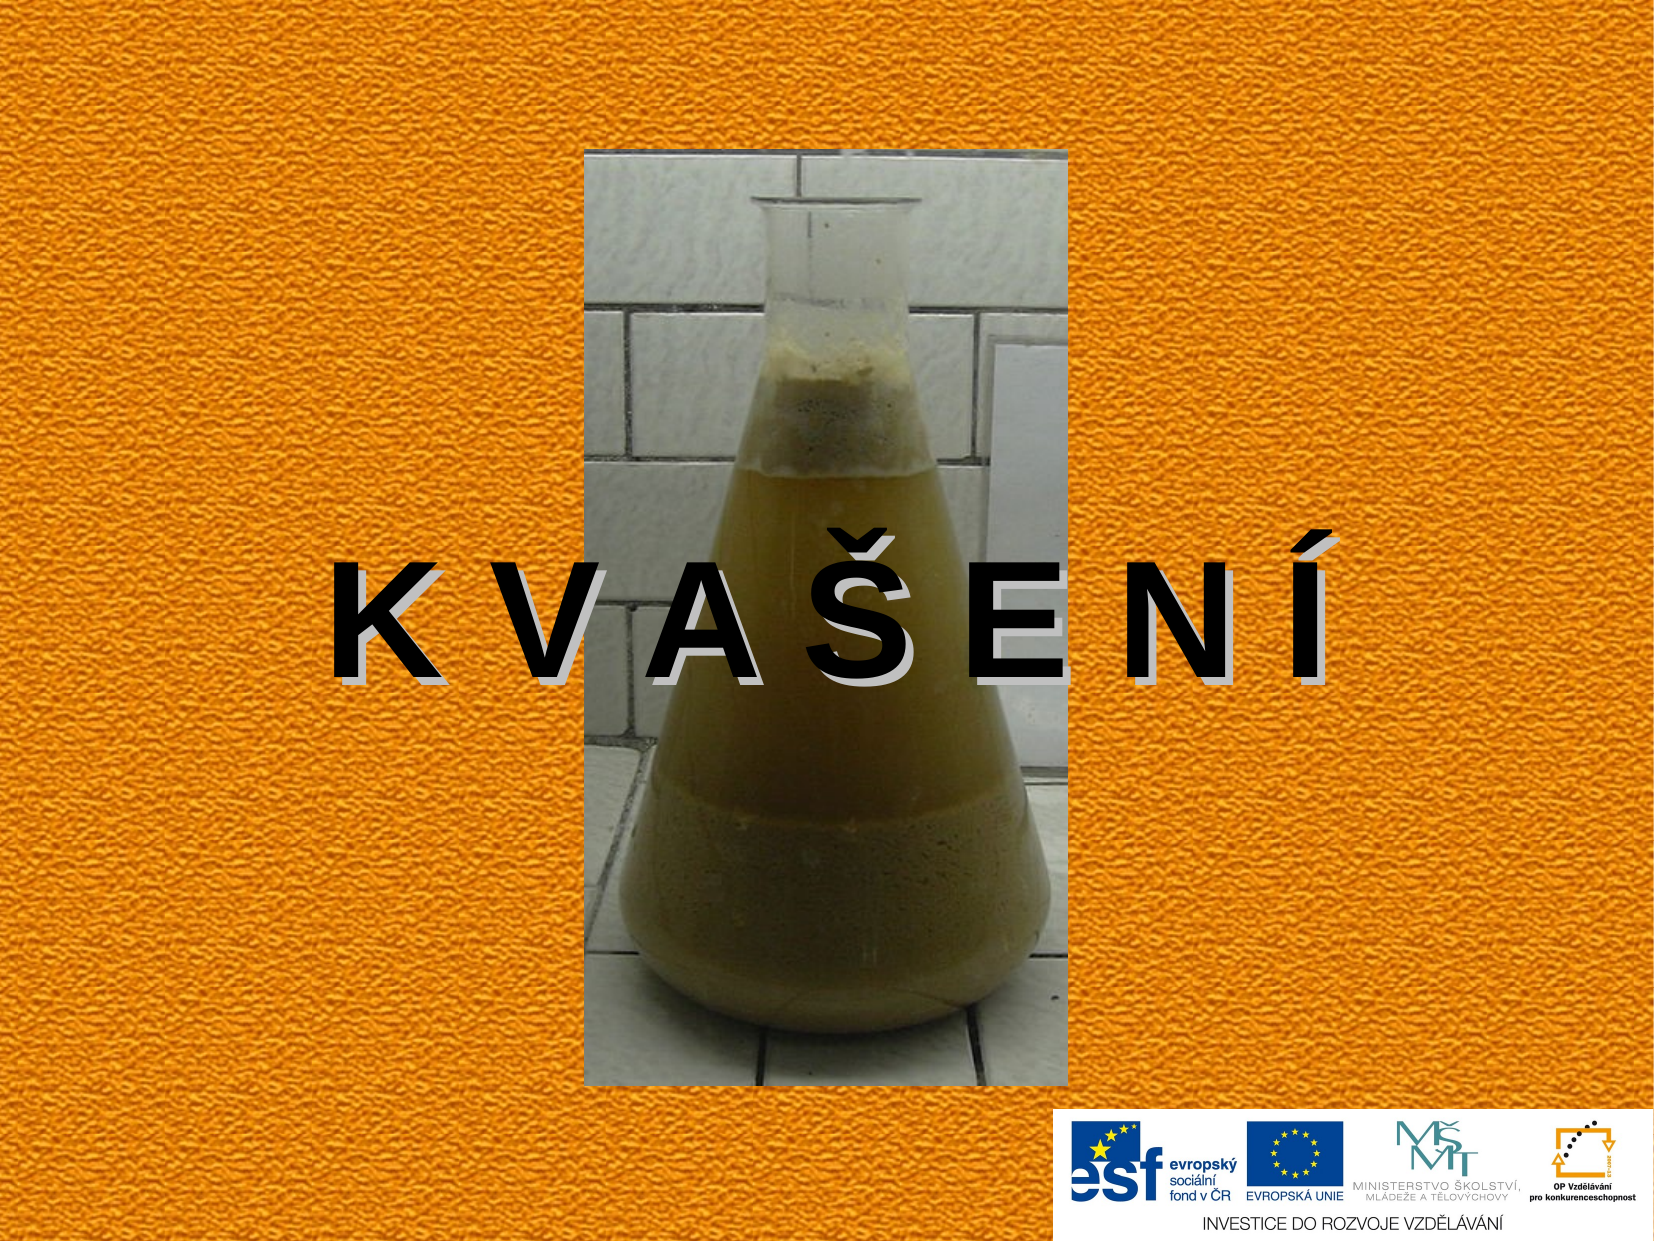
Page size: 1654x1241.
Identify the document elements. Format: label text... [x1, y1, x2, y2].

subtitle K V A Š E N Í [82, 210, 1571, 1030]
picture [0, 0, 1654, 1241]
